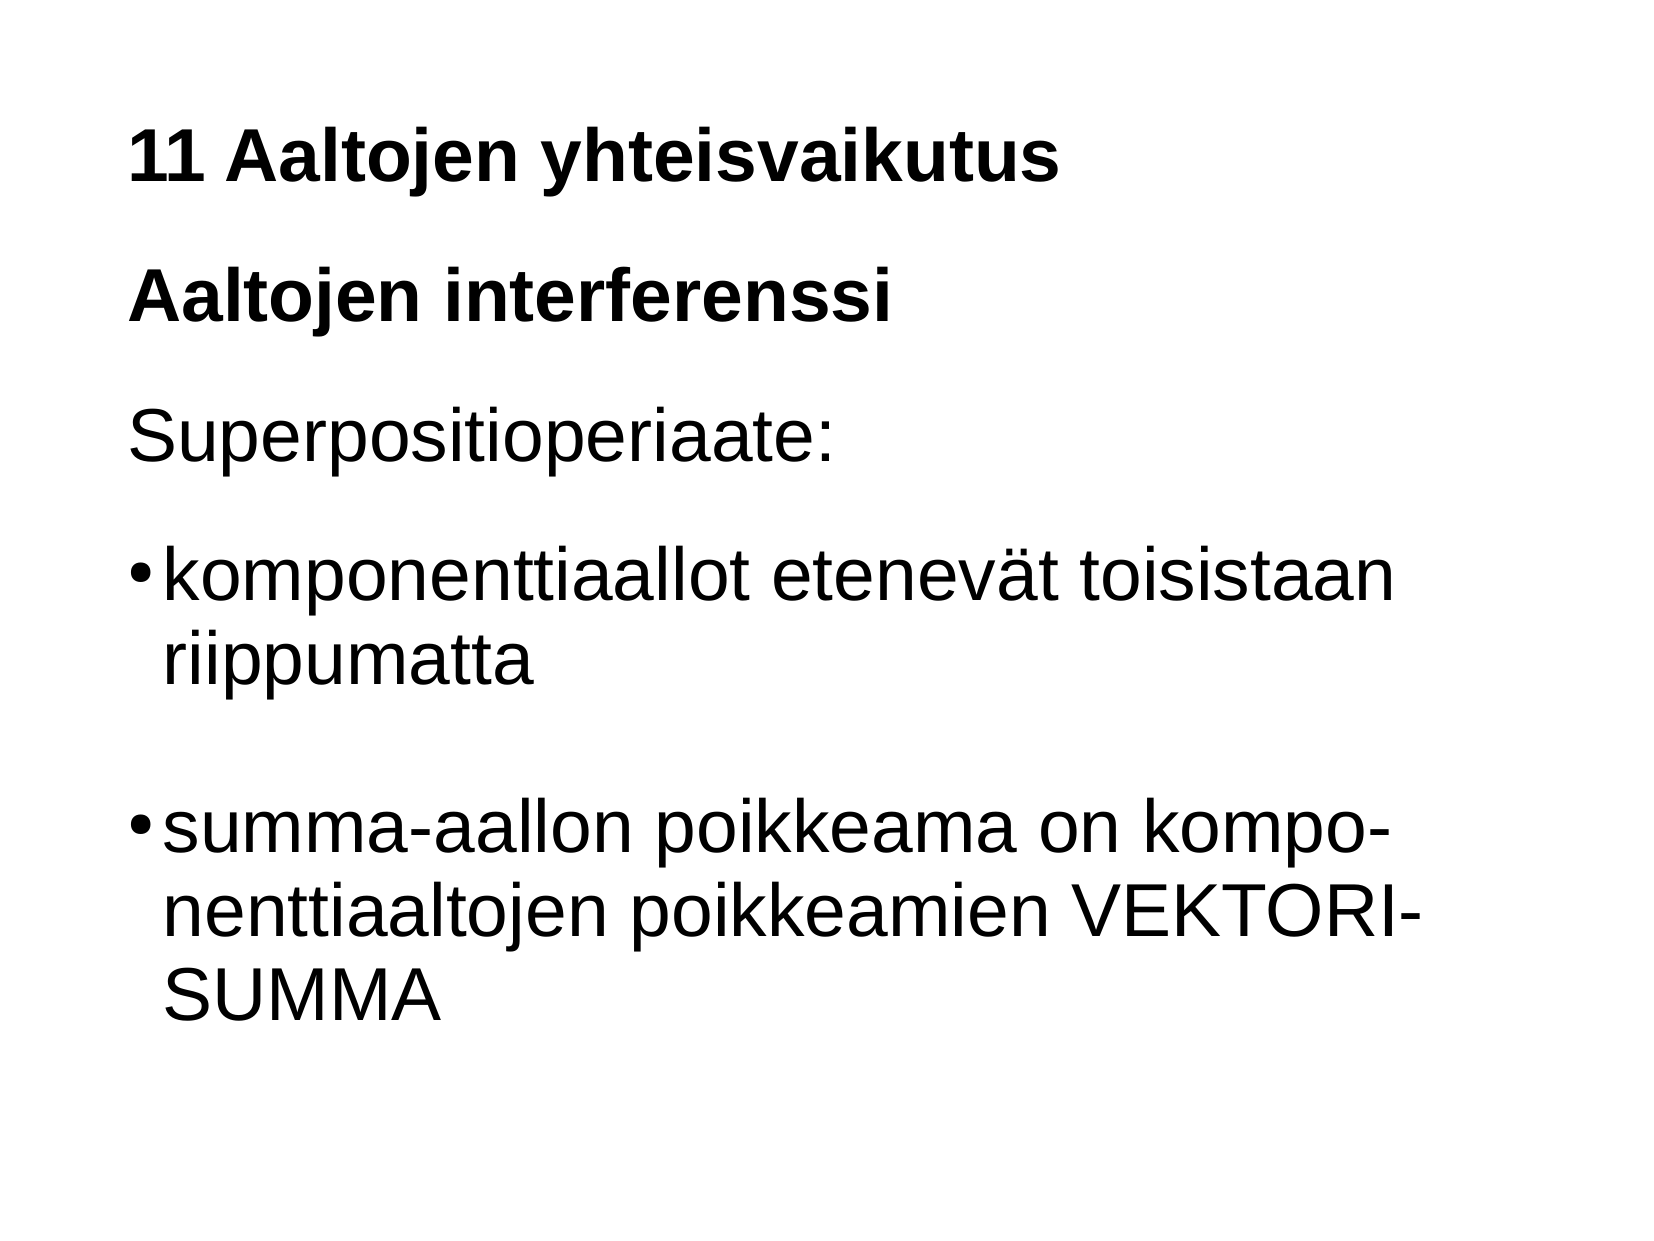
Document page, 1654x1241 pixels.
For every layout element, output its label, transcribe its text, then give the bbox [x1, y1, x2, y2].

text_box 11 Aaltojen yhteisvaikutus Aaltojen interferenssi Superpositioperiaate: komponenttiaallot etenevät toisistaan riippumatta summa-aallon poikkeama on kompo-nenttiaaltojen poikkeamien VEKTORI-SUMMA [112, 106, 1512, 1045]
